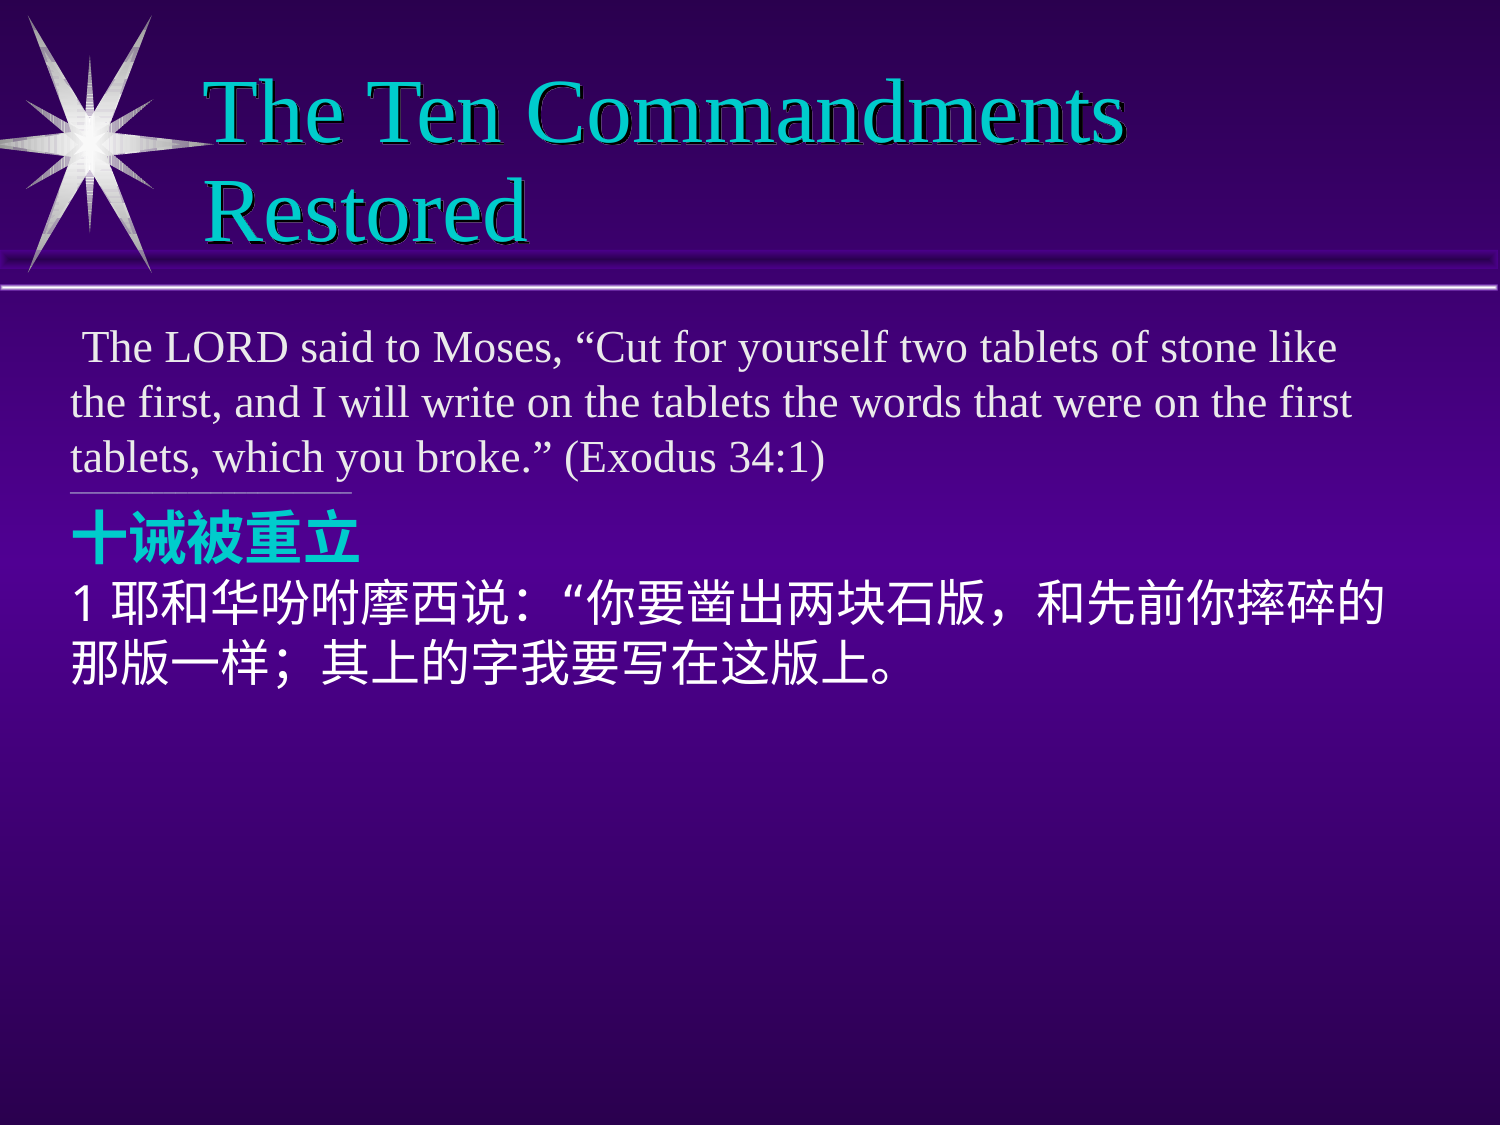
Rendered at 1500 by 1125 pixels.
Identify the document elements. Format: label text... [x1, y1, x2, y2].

text_box The LORD said to Moses, “Cut for yourself two tablets of stone like the first, and I will write on the tablets the words that were on the first tablets, which you broke.” (Exodus 34:1) ──────────────────────── 十诫被重立 1耶和华吩咐摩西说：“你要凿出两块石版，和先前你摔碎的那版一样；其上的字我要写在这版上。 [55, 309, 1418, 1103]
title The Ten Commandments Restored [187, 56, 1463, 244]
